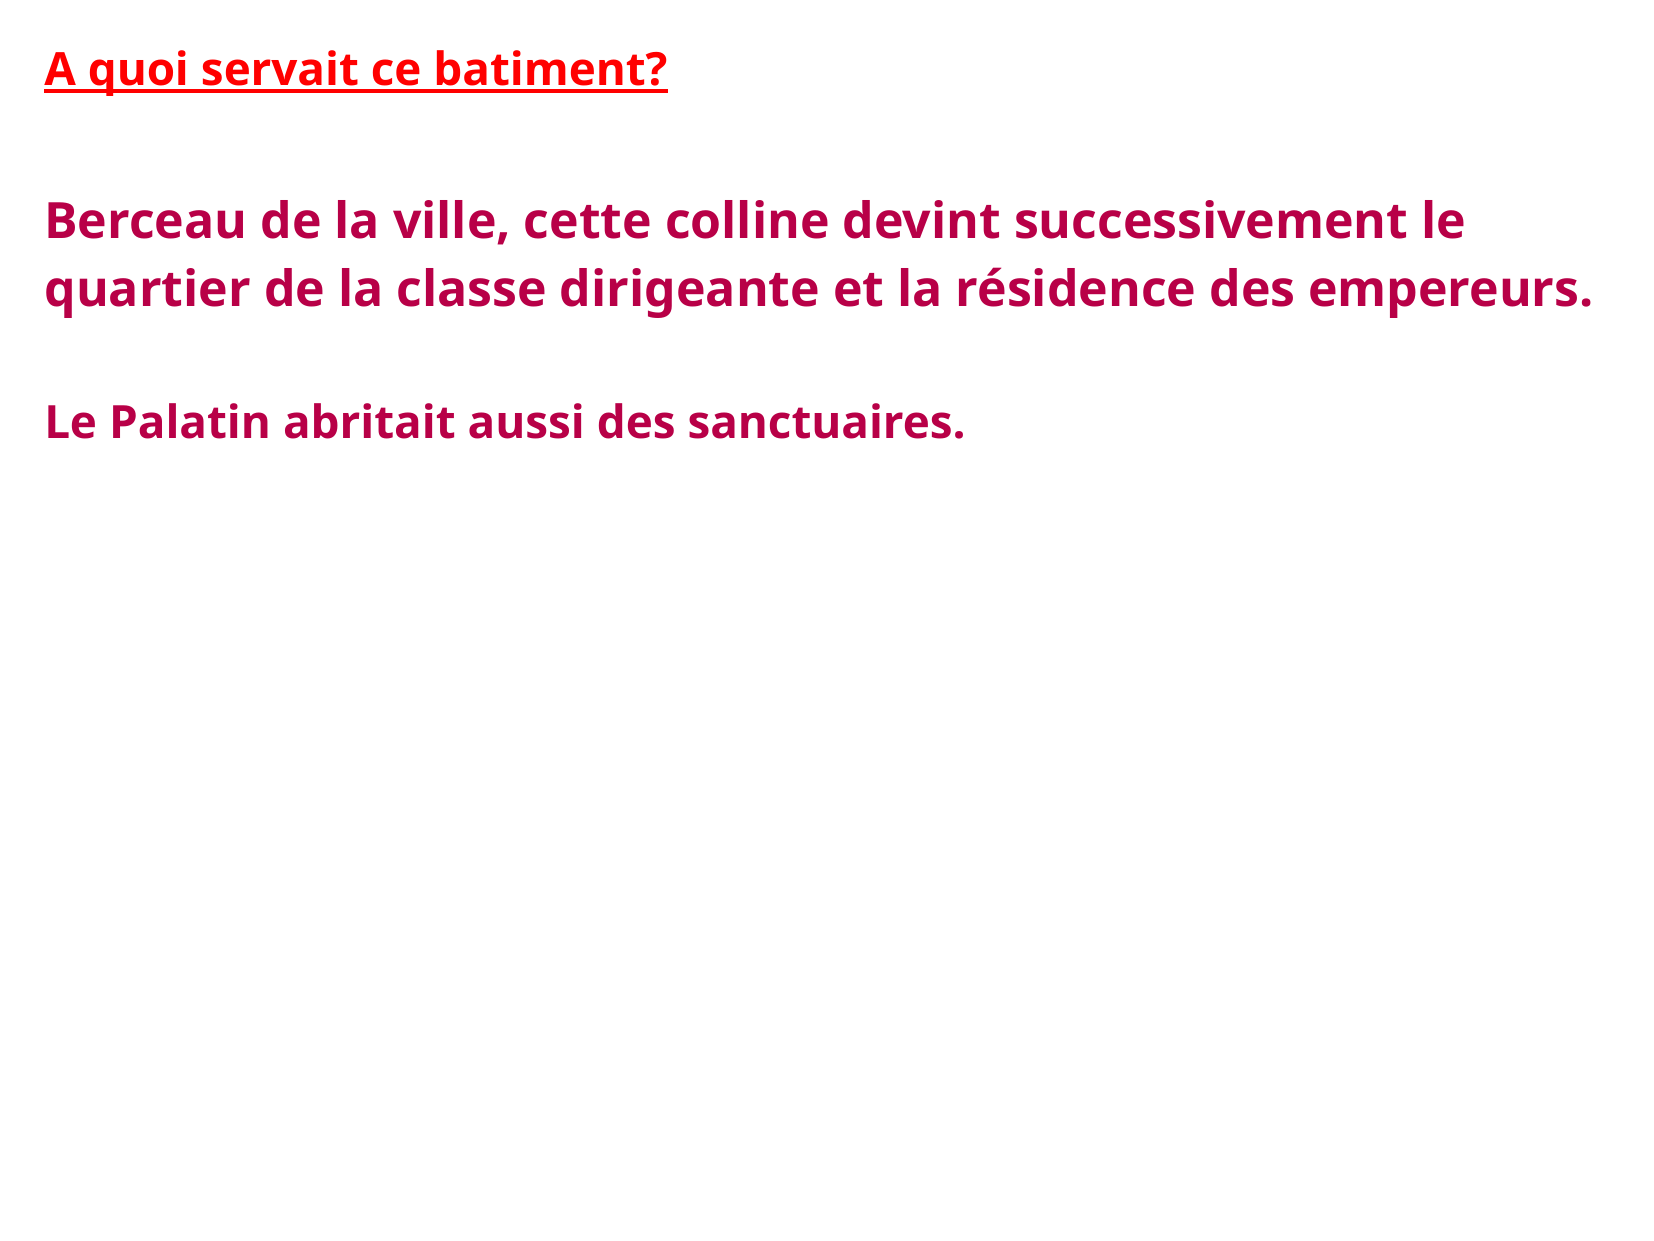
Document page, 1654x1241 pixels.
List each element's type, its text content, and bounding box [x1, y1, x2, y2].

text_box A quoi servait ce batiment? [29, 29, 1595, 109]
text_box Berceau de la ville, cette colline devint successivement le quartier de la classe dirigeante et la résidence des empereurs. Le Palatin abritait aussi des sanctuaires. [29, 177, 1625, 534]
